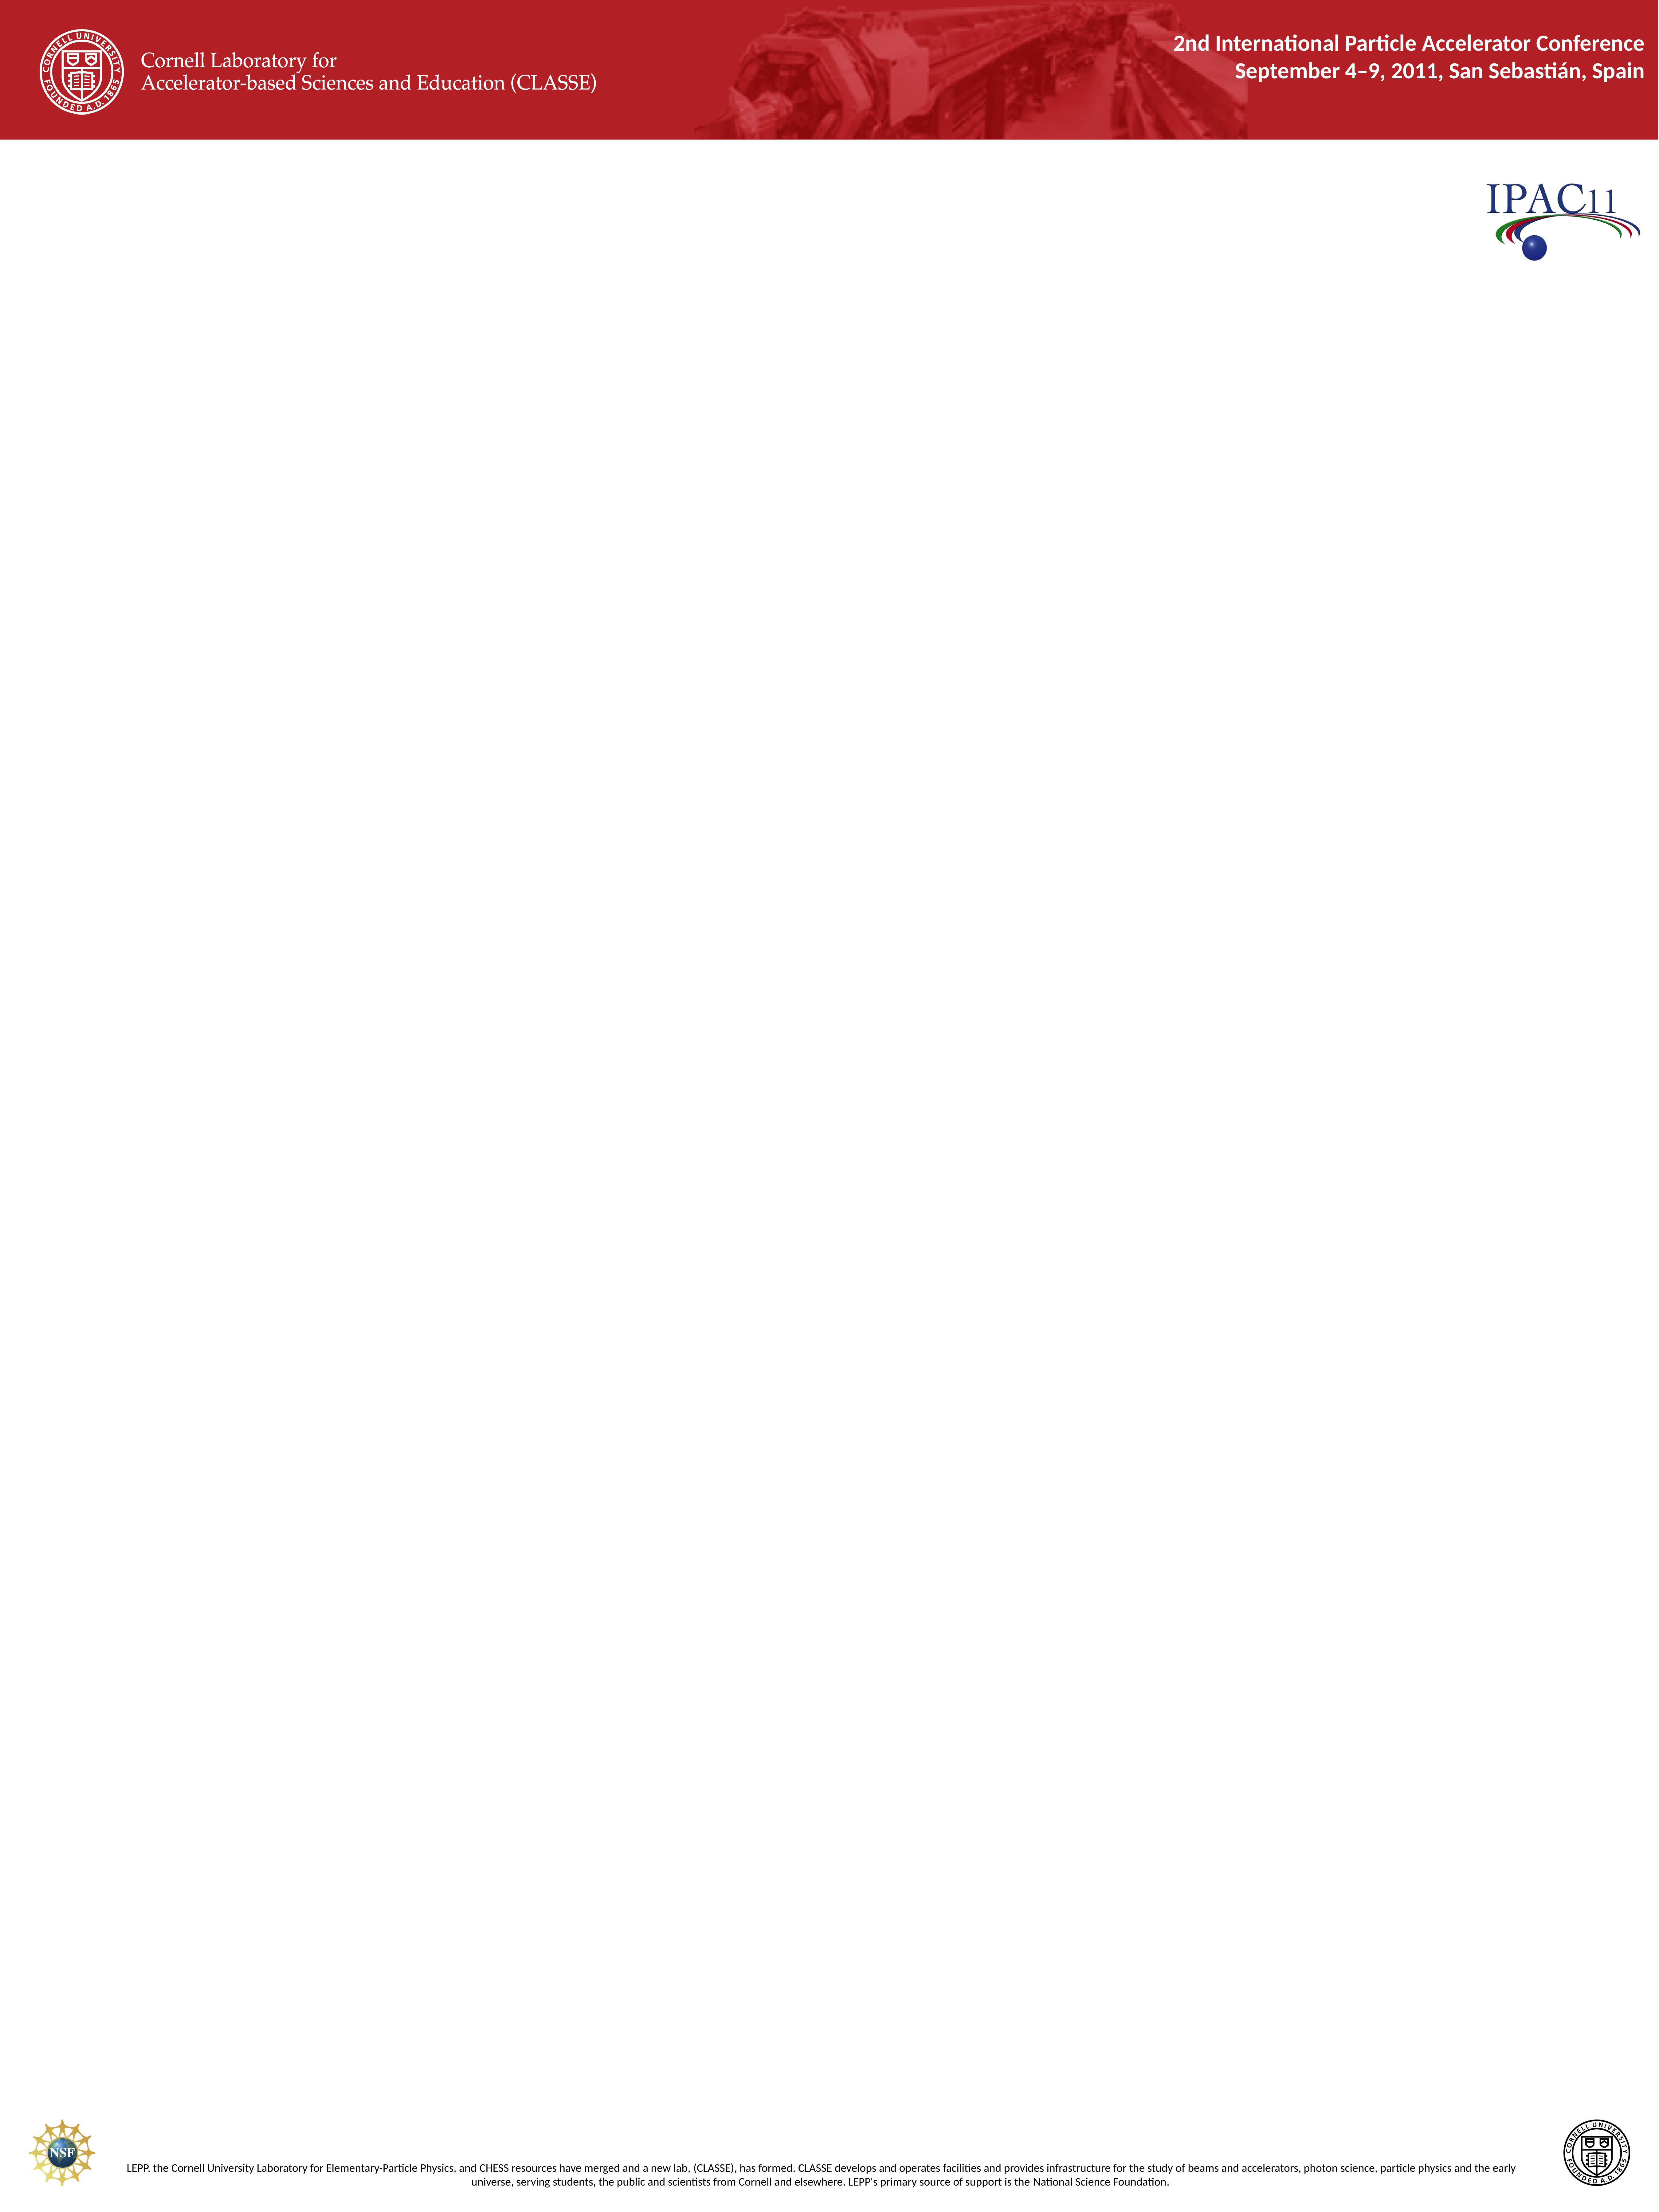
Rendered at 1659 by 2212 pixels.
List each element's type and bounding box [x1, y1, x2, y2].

picture [29, 2120, 95, 2186]
picture [1484, 181, 1642, 263]
picture [0, 0, 1658, 160]
picture [1563, 2120, 1630, 2186]
